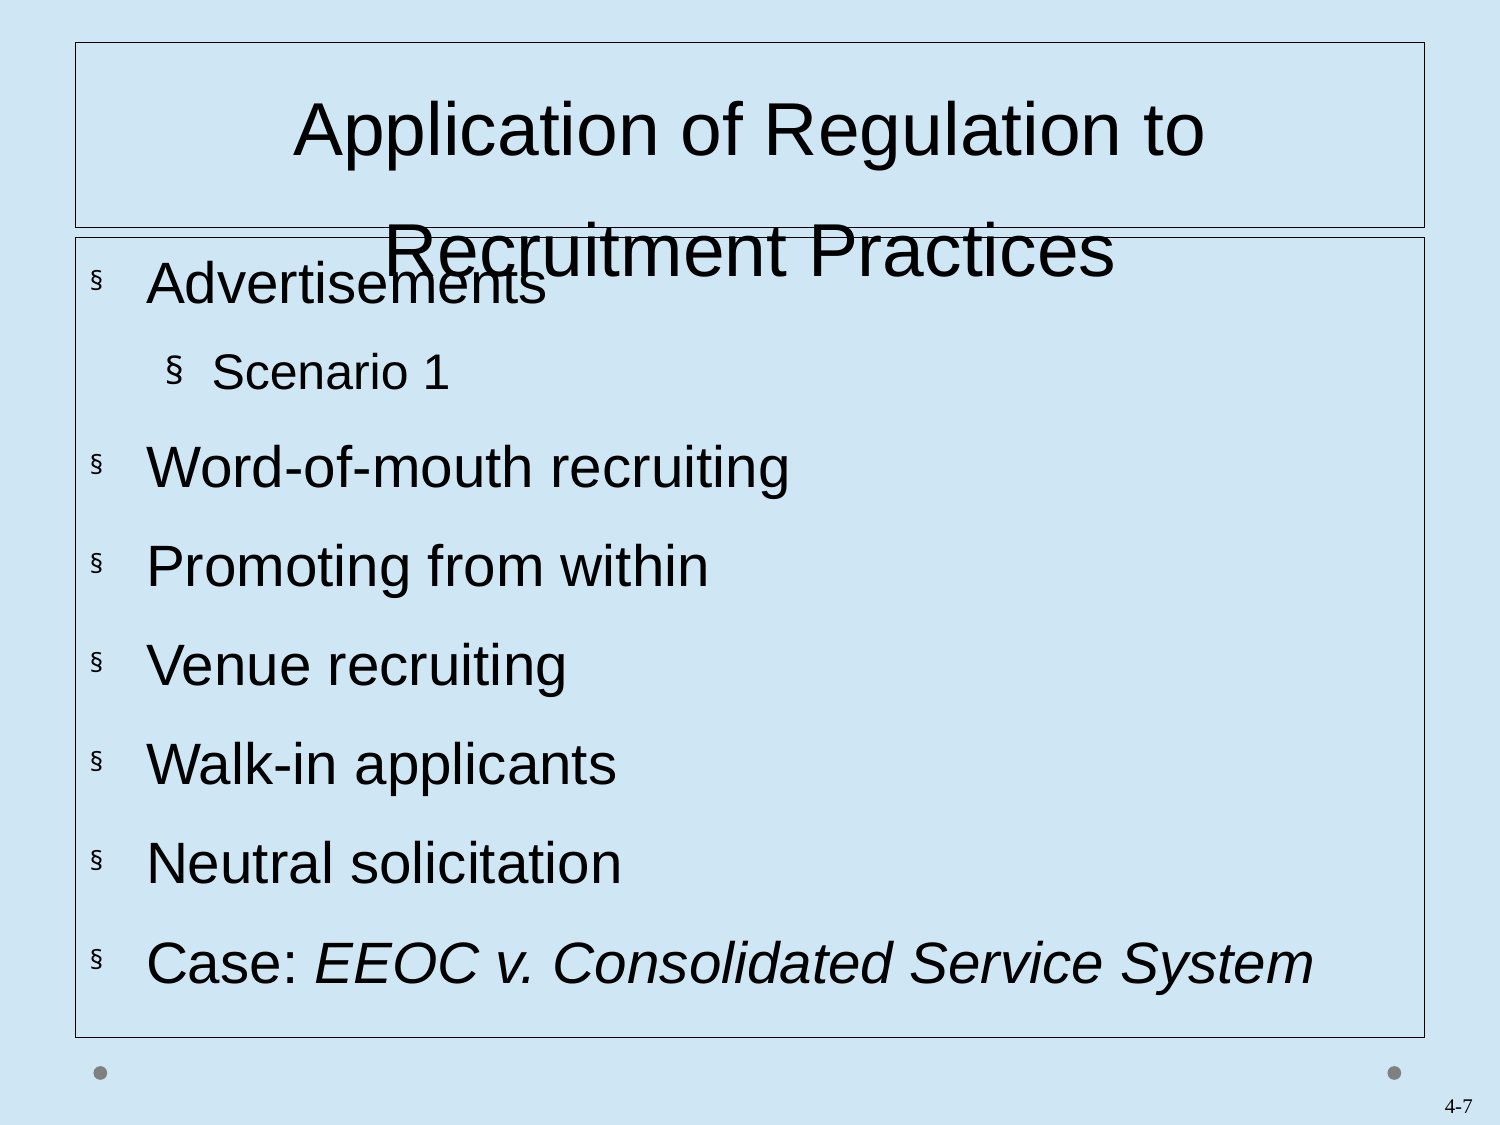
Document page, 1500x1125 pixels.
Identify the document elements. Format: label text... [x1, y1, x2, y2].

list Advertisements Scenario 1 Word-of-mouth recruiting Promoting from within Venue recruiting Walk-in applicants Neutral solicitation Case: EEOC v. Consolidated Service System [75, 237, 1425, 1038]
title Application of Regulation to Recruitment Practices [75, 42, 1425, 228]
